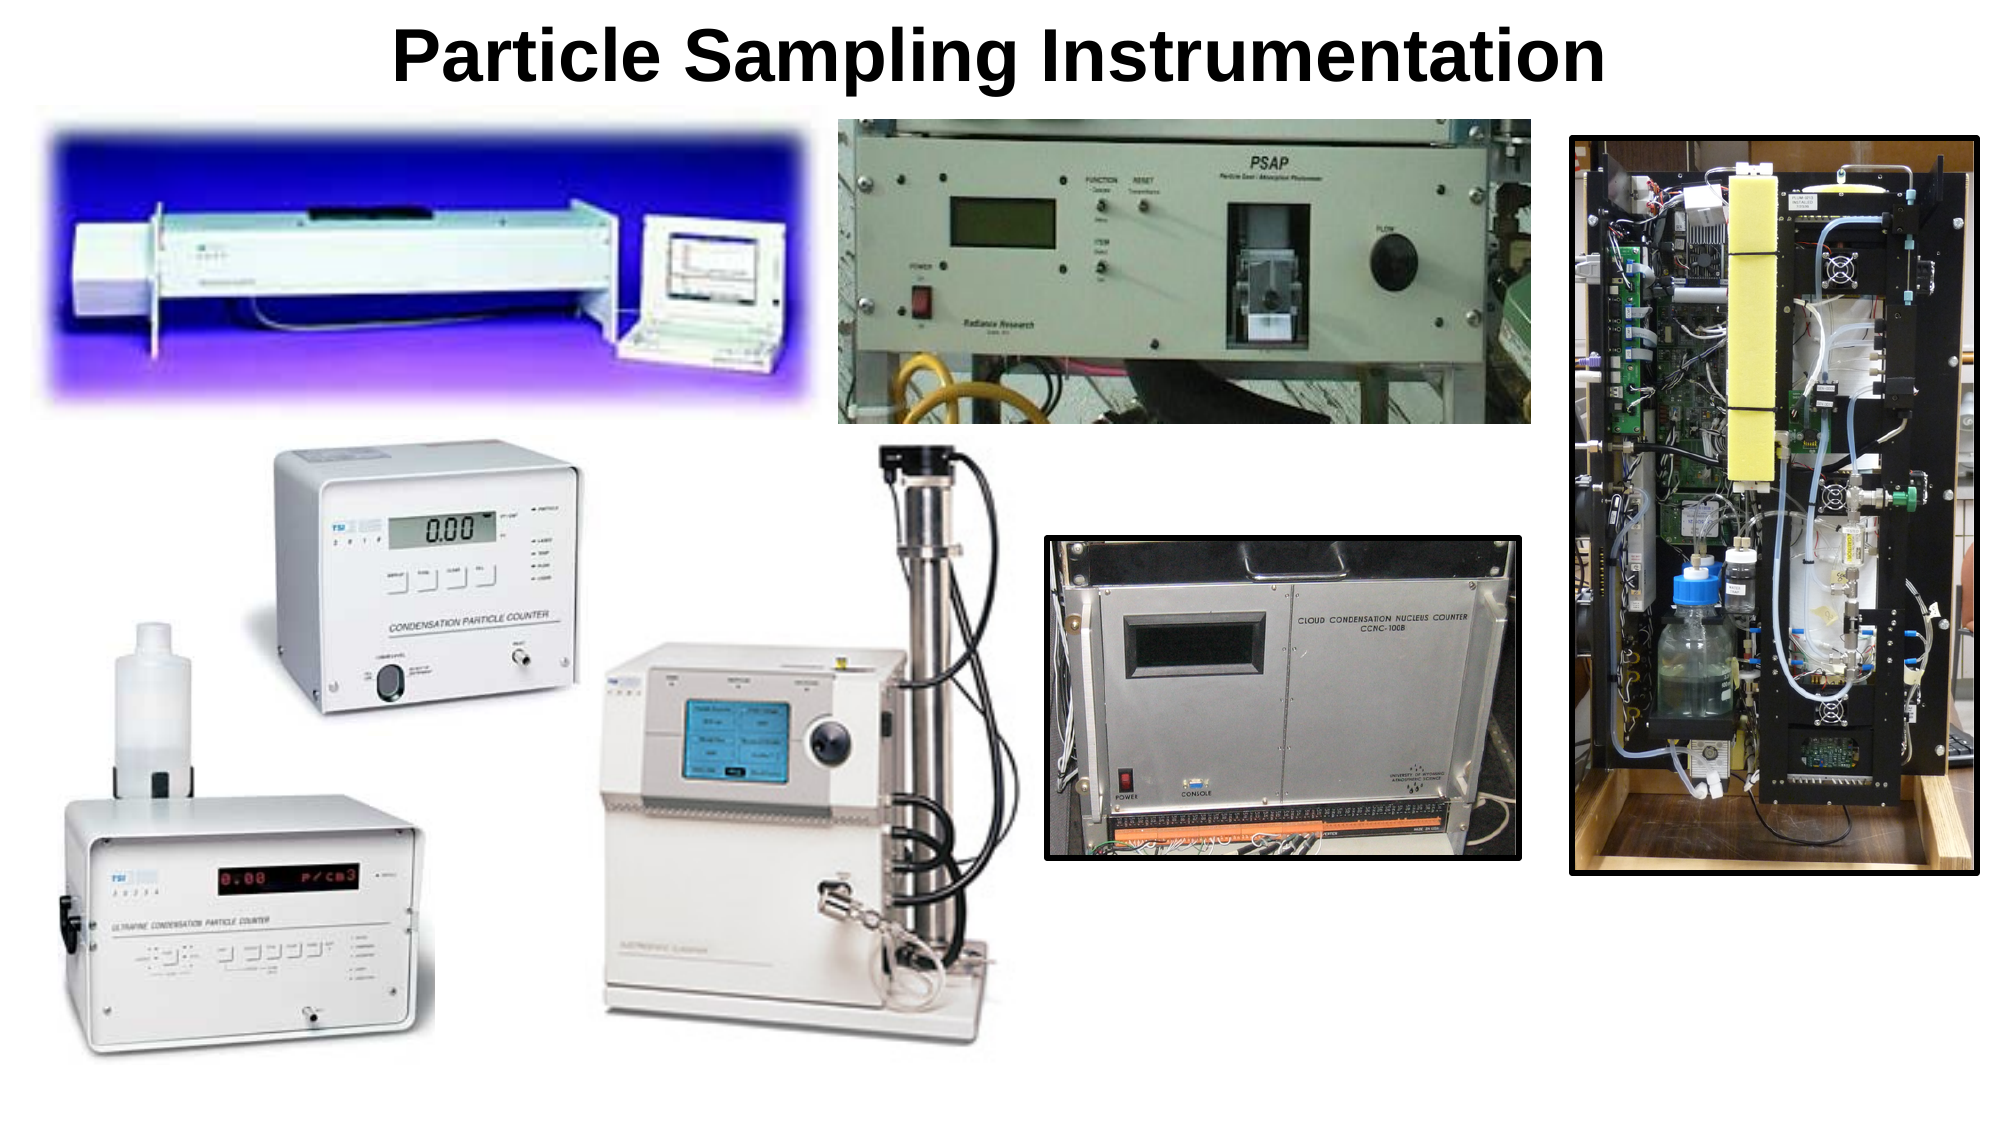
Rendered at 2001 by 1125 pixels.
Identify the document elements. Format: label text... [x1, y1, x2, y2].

picture [838, 119, 1531, 424]
picture [30, 105, 837, 420]
picture [1050, 541, 1516, 856]
picture [1575, 141, 1974, 871]
picture [57, 435, 1036, 1066]
text_box Particle Sampling Instrumentation [0, 6, 2000, 106]
